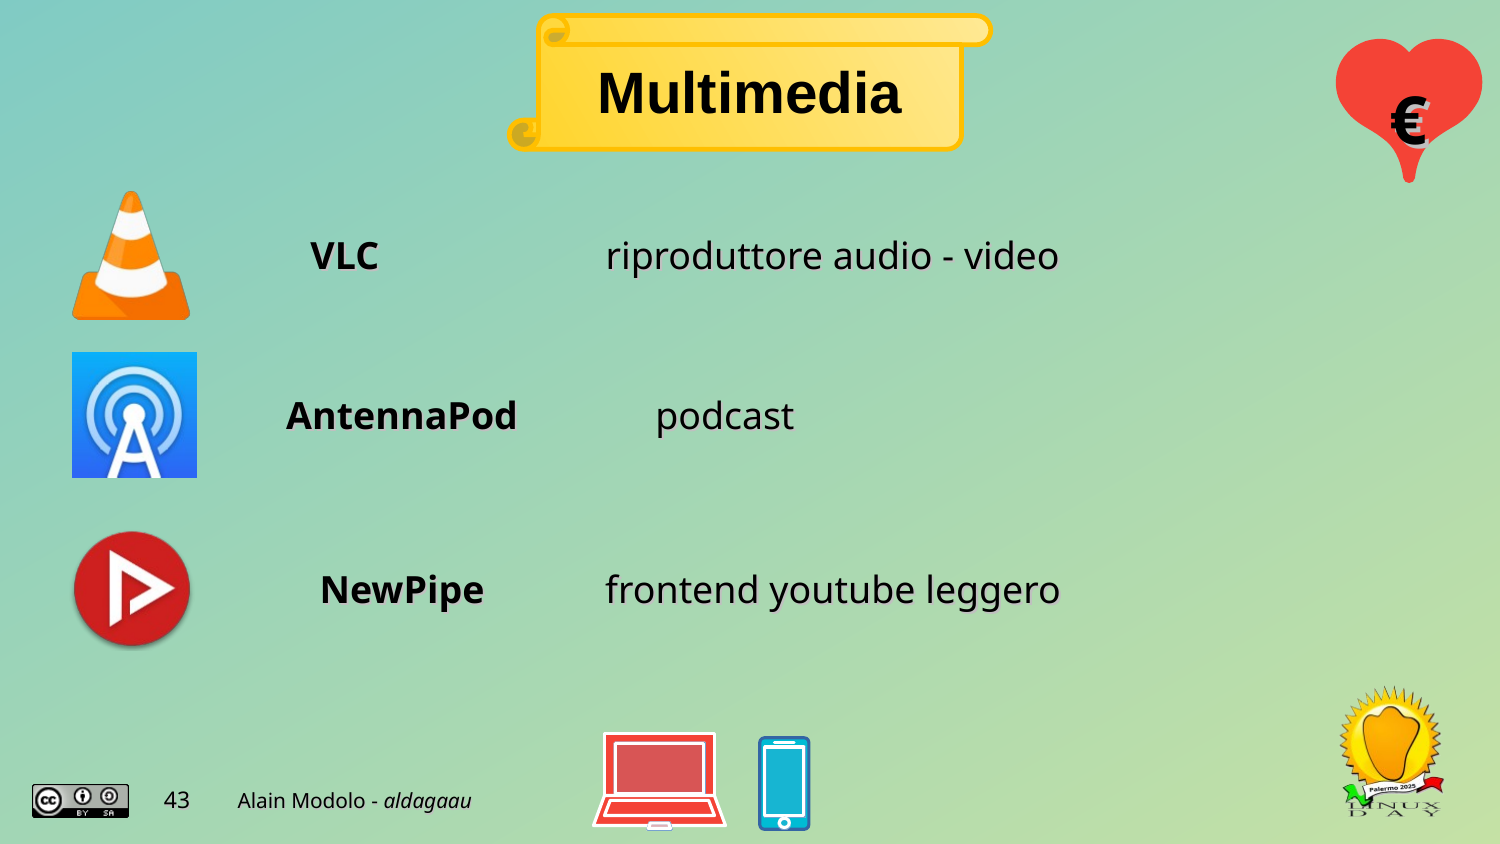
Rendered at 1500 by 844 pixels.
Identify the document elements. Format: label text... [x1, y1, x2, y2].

picture [67, 191, 196, 320]
picture [72, 366, 197, 478]
text_box [759, 737, 809, 830]
text_box Multimedia [526, 15, 991, 150]
picture [1233, 670, 1500, 844]
picture [69, 526, 195, 652]
picture [32, 784, 129, 818]
text_box [593, 733, 726, 829]
text_box € [1341, 44, 1477, 178]
